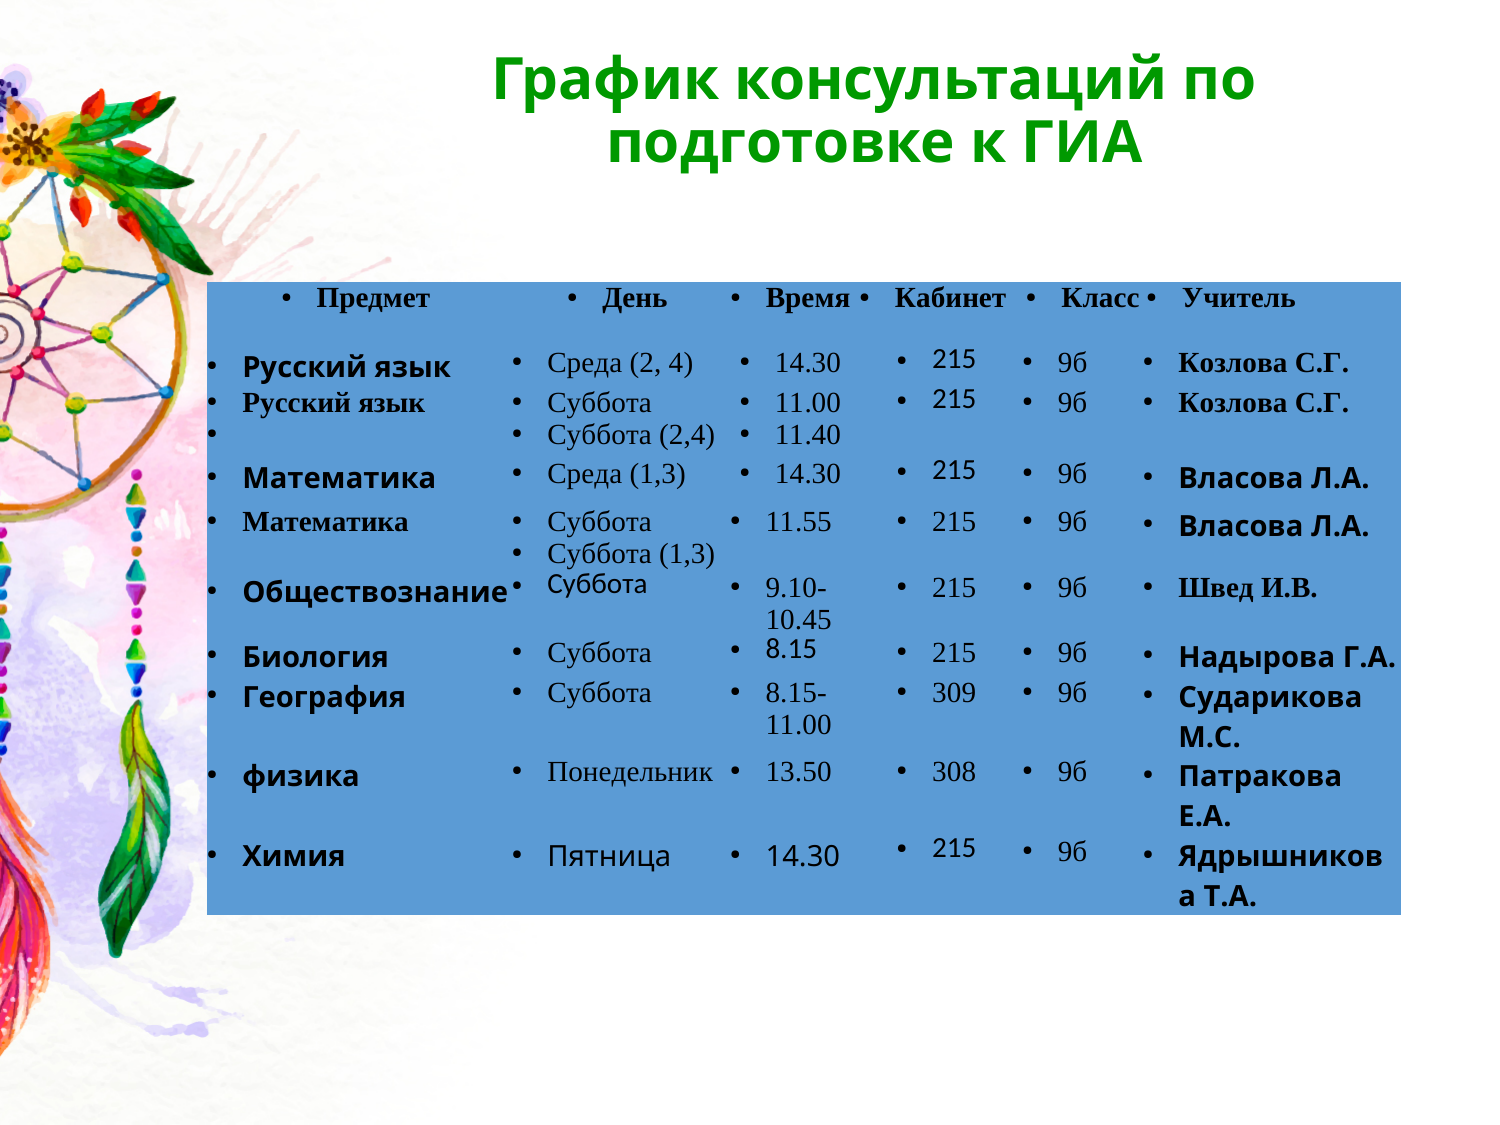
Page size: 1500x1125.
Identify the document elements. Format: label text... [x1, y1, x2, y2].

table_cell 11.55 [730, 505, 851, 571]
table_cell 9б [1023, 835, 1143, 915]
table_cell 9б [1023, 505, 1143, 571]
table_cell Суббота Суббота (1,3) [512, 505, 730, 571]
table_cell 11.00 11.40 [730, 387, 851, 458]
table_header Класс [1023, 282, 1143, 346]
table_cell Пятница [512, 835, 730, 915]
table_cell 9.10-10.45 [730, 571, 851, 636]
table_cell Патракова Е.А. [1143, 756, 1401, 835]
table_cell Суббота [512, 571, 730, 636]
table_cell Власова Л.А. [1143, 458, 1401, 505]
table_cell 9б [1023, 571, 1143, 636]
table_cell Суббота [512, 636, 730, 676]
table_cell 14.30 [730, 458, 851, 505]
table_cell Сударикова М.С. [1143, 676, 1401, 756]
title График консультаций по подготовке к ГИА [348, 41, 1401, 259]
table_header Кабинет [851, 282, 1023, 346]
table_cell 309 [851, 676, 1023, 756]
table_cell 14.30 [730, 835, 851, 915]
table_cell Среда (1,3) [512, 458, 730, 505]
table_cell 215 [851, 346, 1023, 387]
table_cell Русский язык [207, 387, 512, 458]
table_cell 9б [1023, 636, 1143, 676]
table_cell Среда (2, 4) [512, 346, 730, 387]
table_cell 215 [851, 458, 1023, 505]
table_header День [512, 282, 730, 346]
table_cell 9б [1023, 346, 1143, 387]
table_cell Ядрышникова Т.А. [1143, 835, 1401, 915]
table_cell 9б [1023, 458, 1143, 505]
table_cell Швед И.В. [1143, 571, 1401, 636]
table_cell Козлова С.Г. [1143, 387, 1401, 458]
table_cell Власова Л.А. [1143, 505, 1401, 571]
table_cell физика [207, 756, 512, 835]
table_cell Русский язык [207, 346, 512, 387]
table_cell Химия [207, 835, 512, 915]
table_cell 215 [851, 835, 1023, 915]
table_cell Надырова Г.А. [1143, 636, 1401, 676]
table_cell 215 [851, 571, 1023, 636]
table_cell Понедельник [512, 756, 730, 835]
table_cell Математика [207, 505, 512, 571]
table_cell 308 [851, 756, 1023, 835]
table_cell География [207, 676, 512, 756]
table_cell 215 [851, 387, 1023, 458]
table_header Время [730, 282, 851, 346]
table_cell Обществознание [207, 571, 512, 636]
table_cell Биология [207, 636, 512, 676]
table_cell 8.15 [730, 636, 851, 676]
table_cell 9б [1023, 387, 1143, 458]
table_cell Суббота [512, 676, 730, 756]
table_cell Математика [207, 458, 512, 505]
table_cell Козлова С.Г. [1143, 346, 1401, 387]
table_cell Суббота Суббота (2,4) [512, 387, 730, 458]
table_cell 9б [1023, 756, 1143, 835]
table_cell 215 [851, 636, 1023, 676]
table_cell 9б [1023, 676, 1143, 756]
table_cell 215 [851, 505, 1023, 571]
table_cell 13.50 [730, 756, 851, 835]
table_header Предмет [207, 282, 512, 346]
table_cell 14.30 [730, 346, 851, 387]
table_header Учитель [1143, 282, 1401, 346]
table_cell 8.15-11.00 [730, 676, 851, 756]
